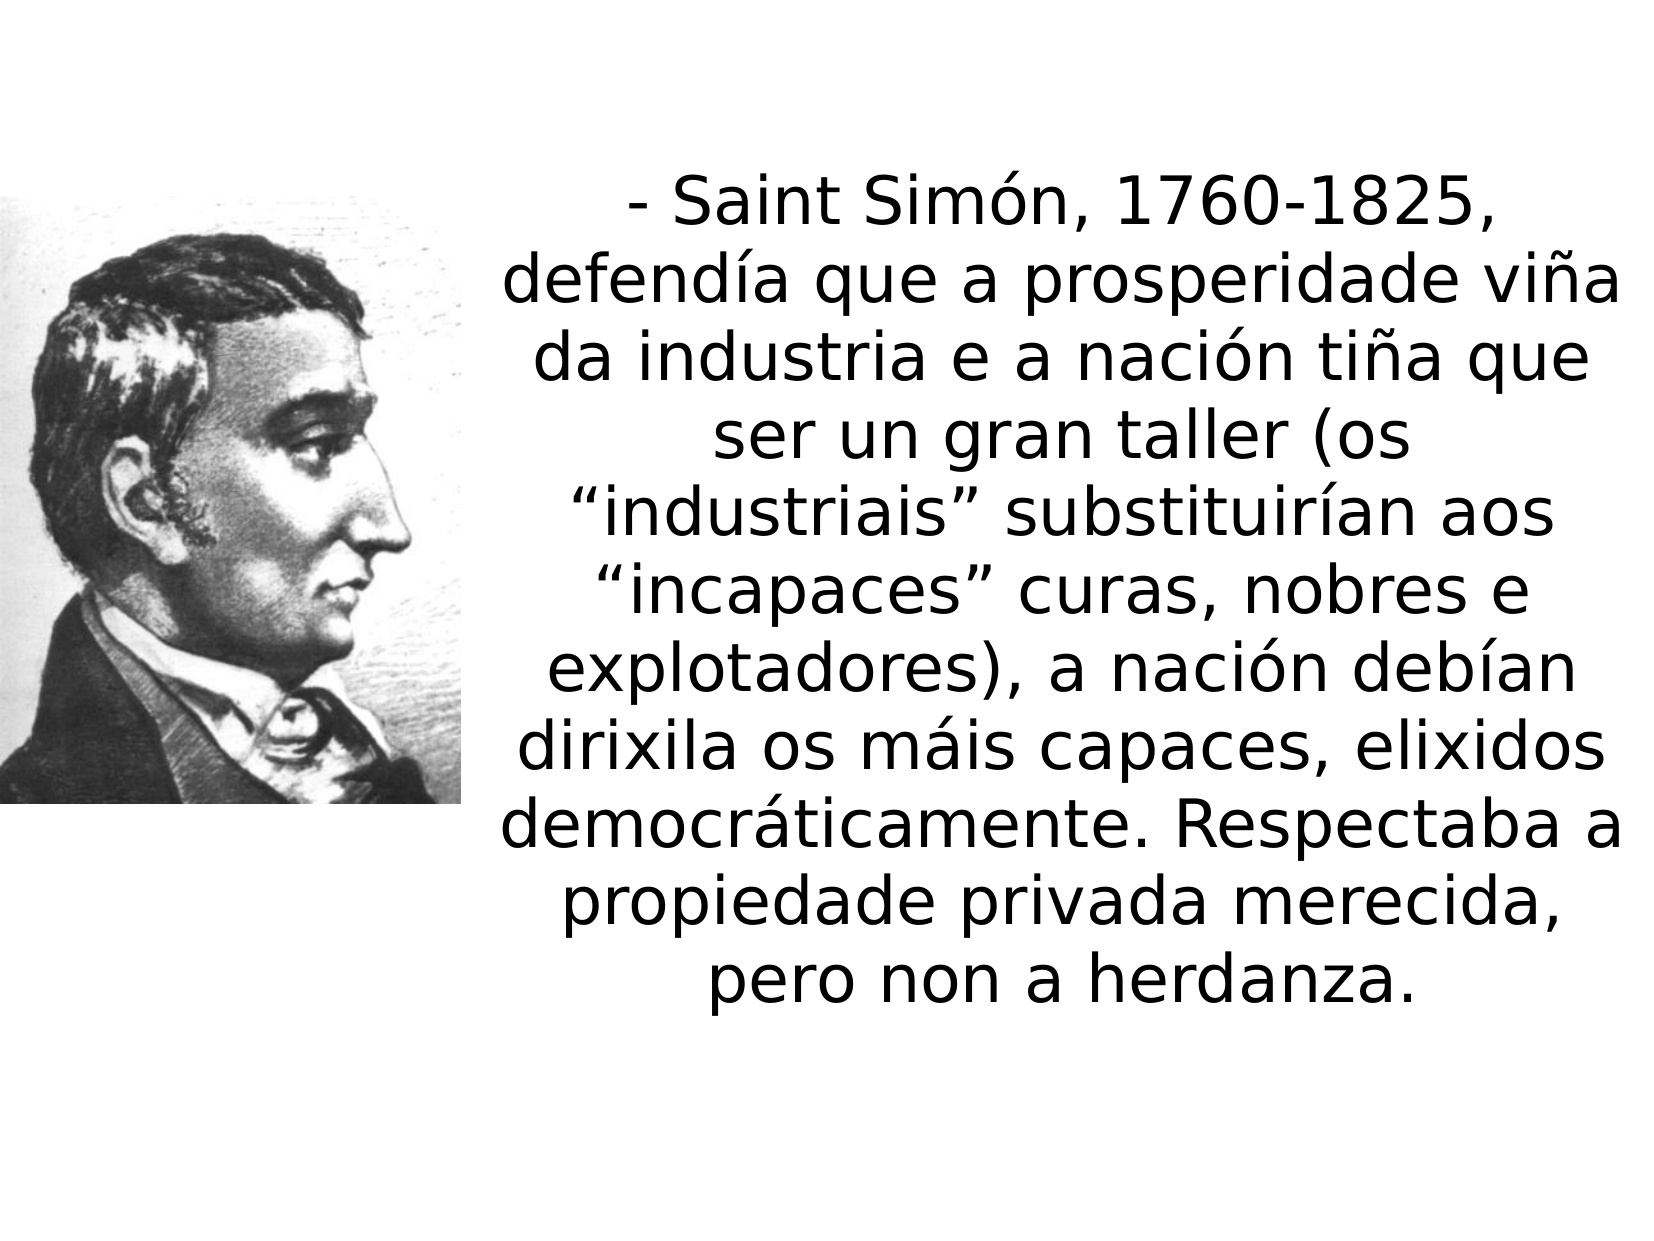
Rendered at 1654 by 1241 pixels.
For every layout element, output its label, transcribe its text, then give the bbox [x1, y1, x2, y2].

subtitle - Saint Simón, 1760-1825, defendía que a prosperidade viña da industria e a nación tiña que ser un gran taller (os “industriais” substituirían aos “incapaces” curas, nobres e explotadores), a nación debían dirixila os máis capaces, elixidos democráticamente. Respectaba a propiedade privada merecida, pero non a herdanza. [496, 47, 1630, 1134]
picture [0, 196, 461, 804]
